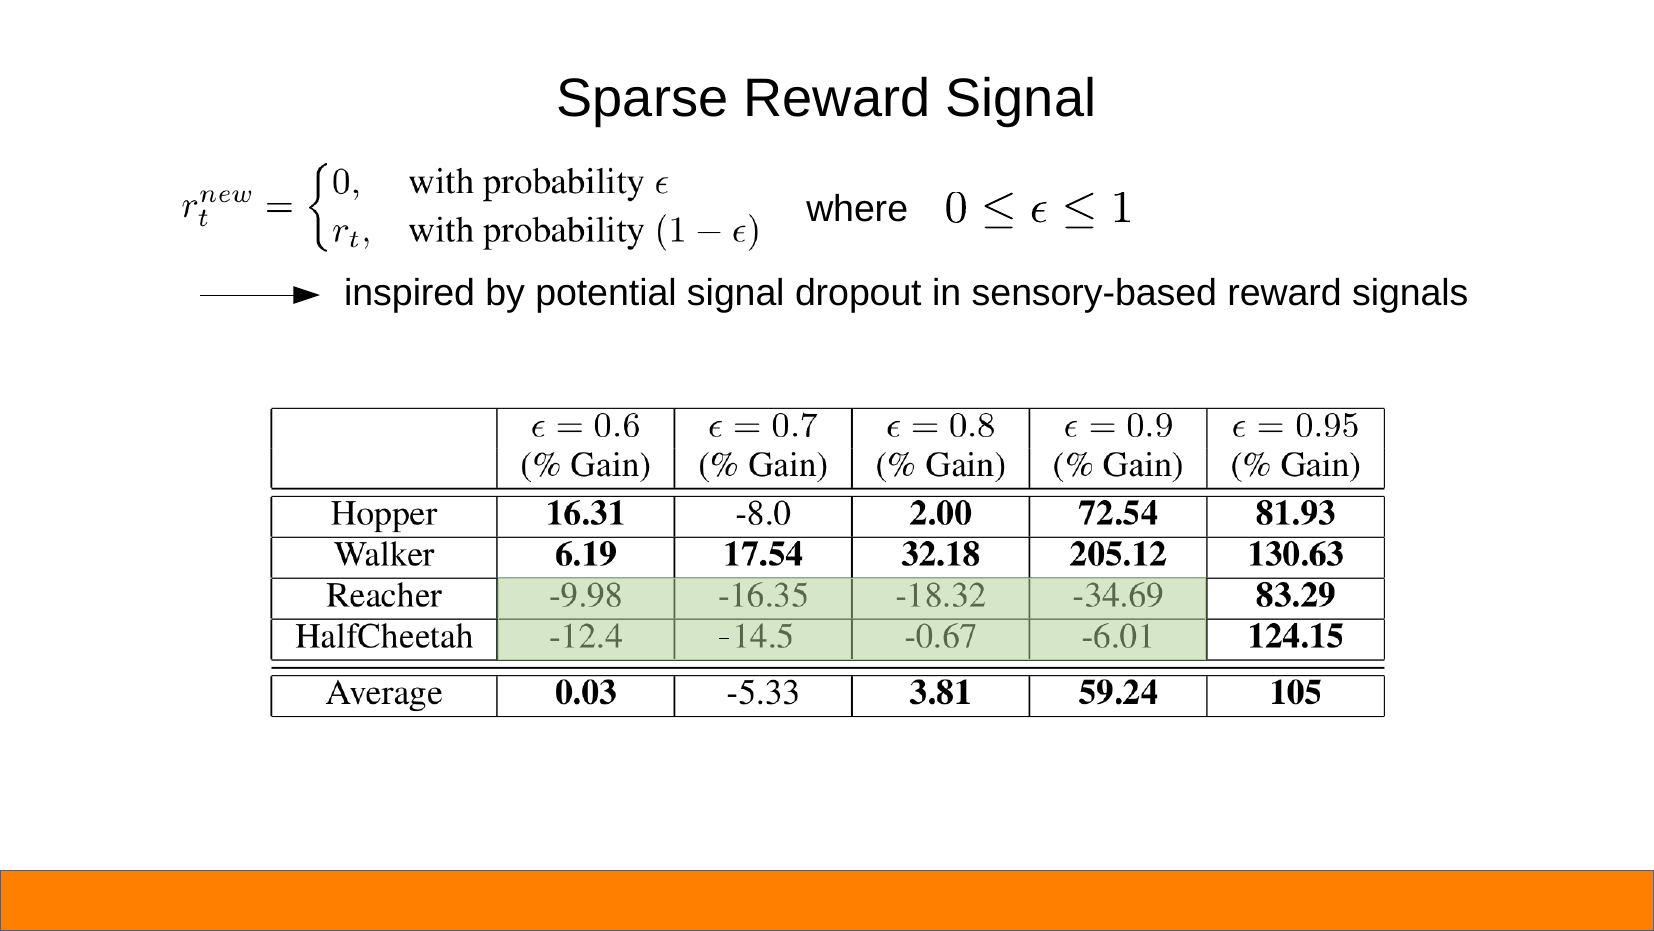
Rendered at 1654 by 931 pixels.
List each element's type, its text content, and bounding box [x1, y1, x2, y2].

text_box [498, 578, 1206, 660]
text_box where inspired by potential signal dropout in sensory-based reward signals [140, 96, 1596, 364]
picture [944, 192, 1134, 229]
text_box [0, 870, 1654, 931]
picture [266, 402, 1388, 721]
text_box Sparse Reward Signal [253, 60, 1400, 96]
